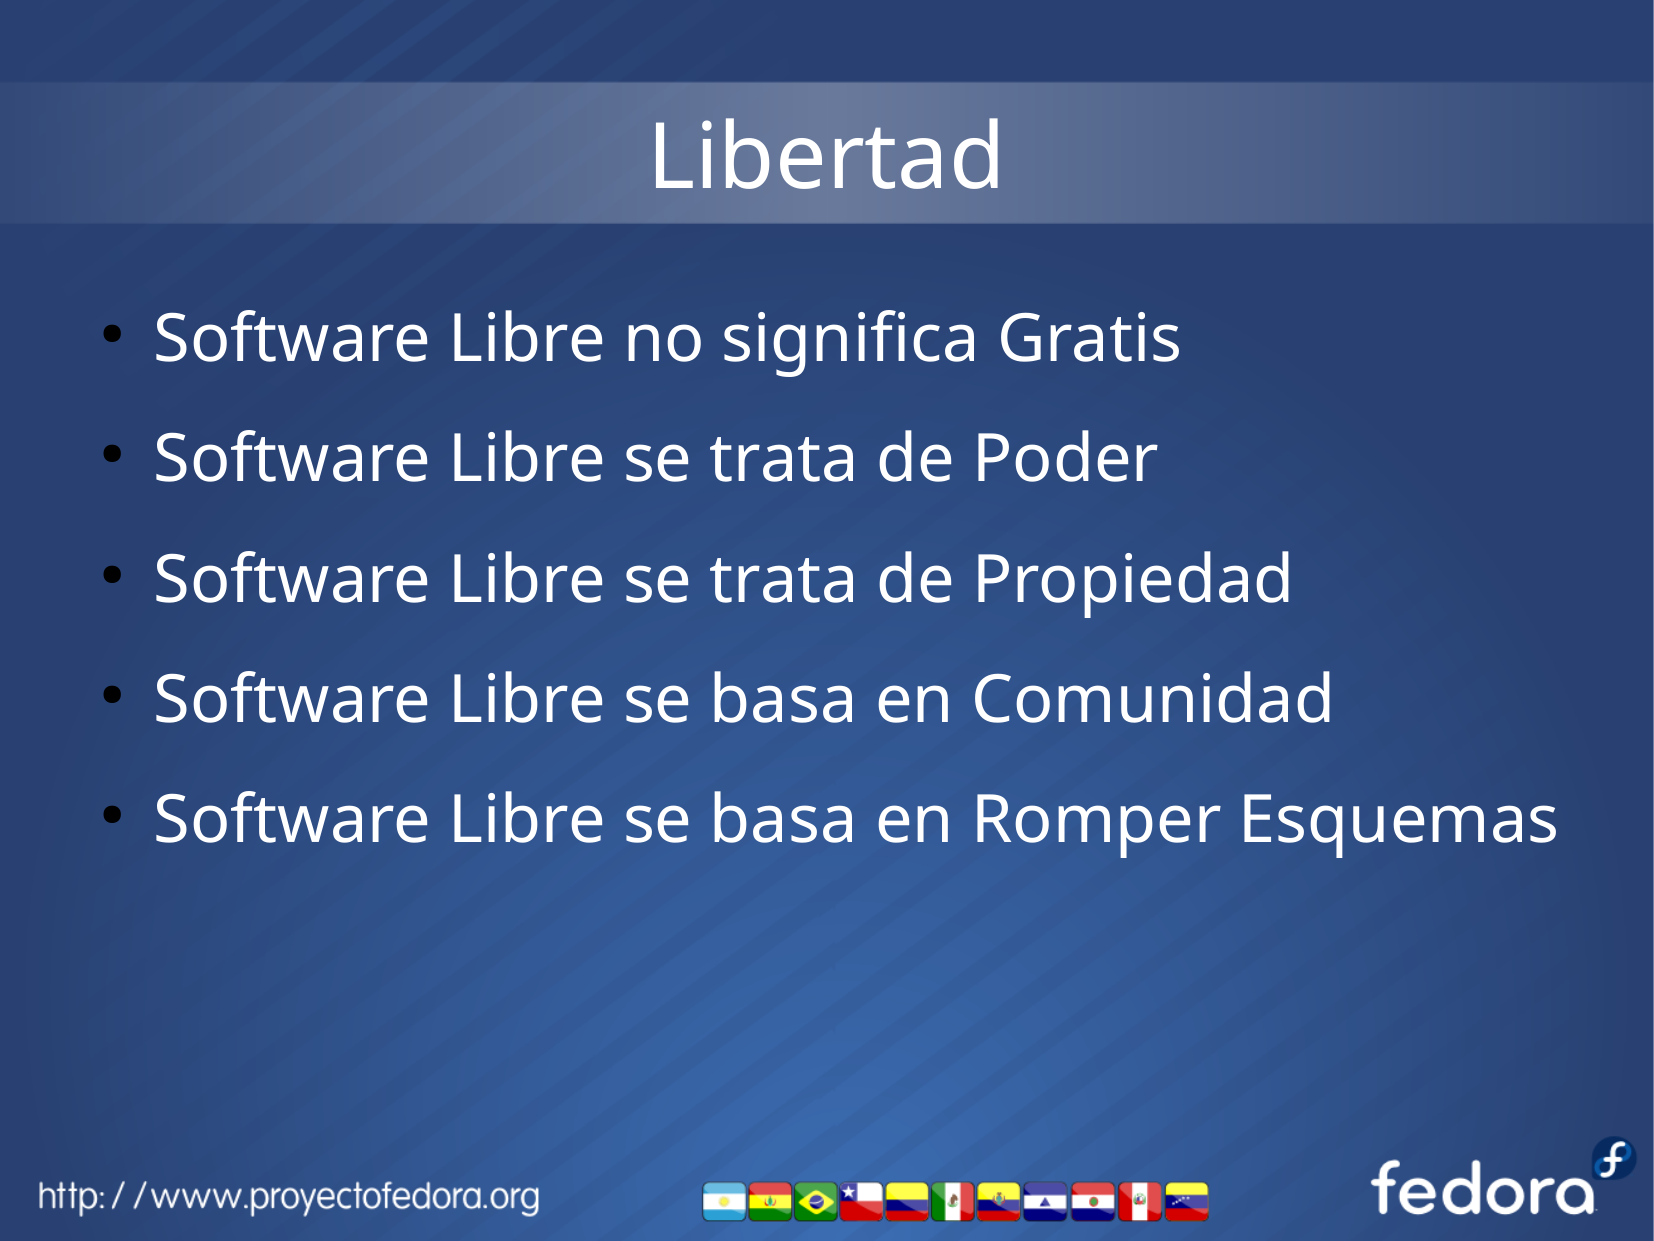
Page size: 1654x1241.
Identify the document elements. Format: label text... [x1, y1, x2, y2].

picture [0, 0, 1654, 1241]
title Libertad [82, 56, 1571, 250]
list Software Libre no significa Gratis Software Libre se trata de Poder Software Libre se trata de Propiedad Software Libre se basa en Comunidad Software Libre se basa en Romper Esquemas [82, 290, 1571, 1094]
